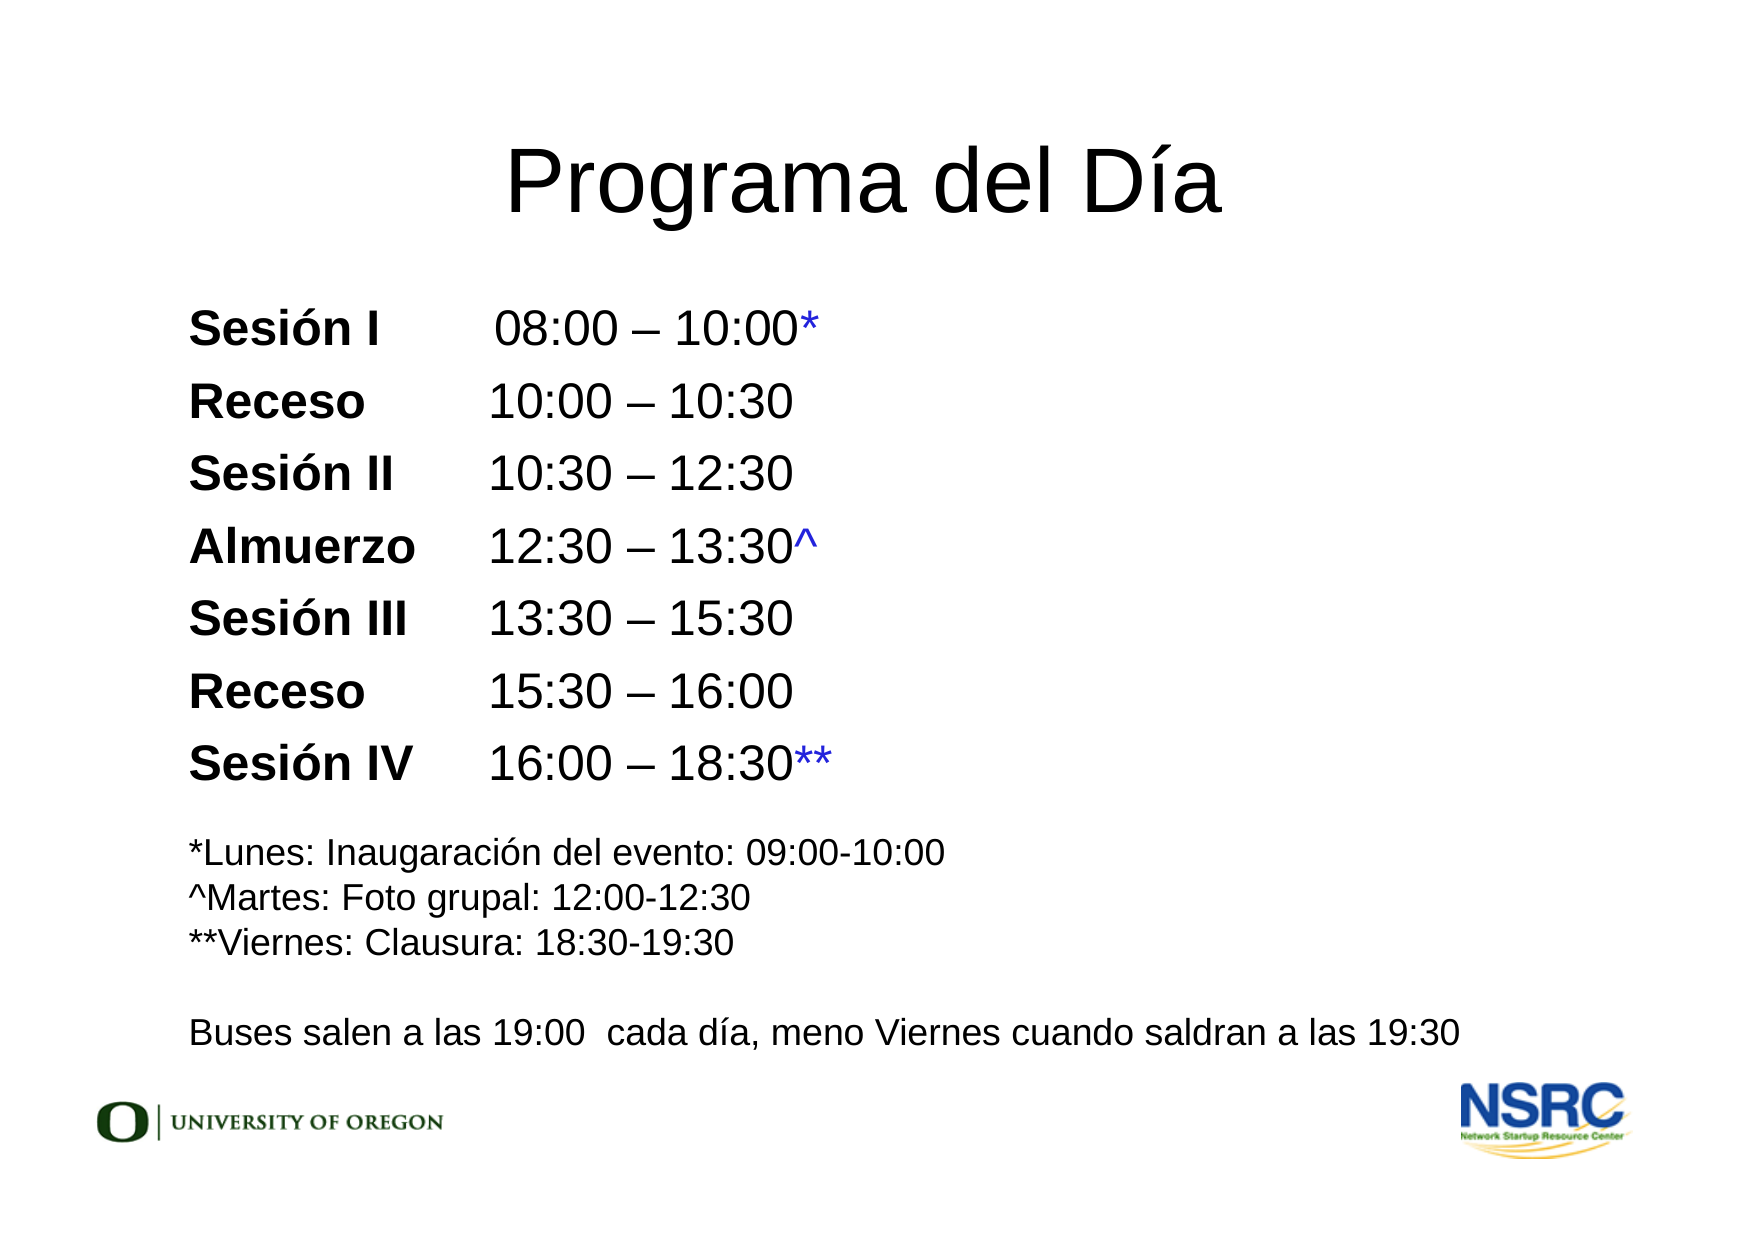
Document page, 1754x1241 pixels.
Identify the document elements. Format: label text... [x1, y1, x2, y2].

picture [1461, 1122, 1633, 1159]
picture [95, 1100, 445, 1144]
list Sesión I 08:00 – 10:00* Receso 10:00 – 10:30 Sesión II 10:30 – 12:30 Almuerzo 12:30 – 13:30^ Sesión III 13:30 – 15:30 Receso 15:30 – 16:00 Sesión IV 16:00 – 18:30** *Lunes: Inaugaración del evento: 09:00-10:00 ^Martes: Foto grupal: 12:00-12:30 **Viernes: Clausura: 18:30-19:30 Buses salen a las 19:00 cada día, meno Viernes cuando saldran a las 19:30 [173, 288, 1636, 1122]
title Programa del Día [139, 103, 1590, 260]
